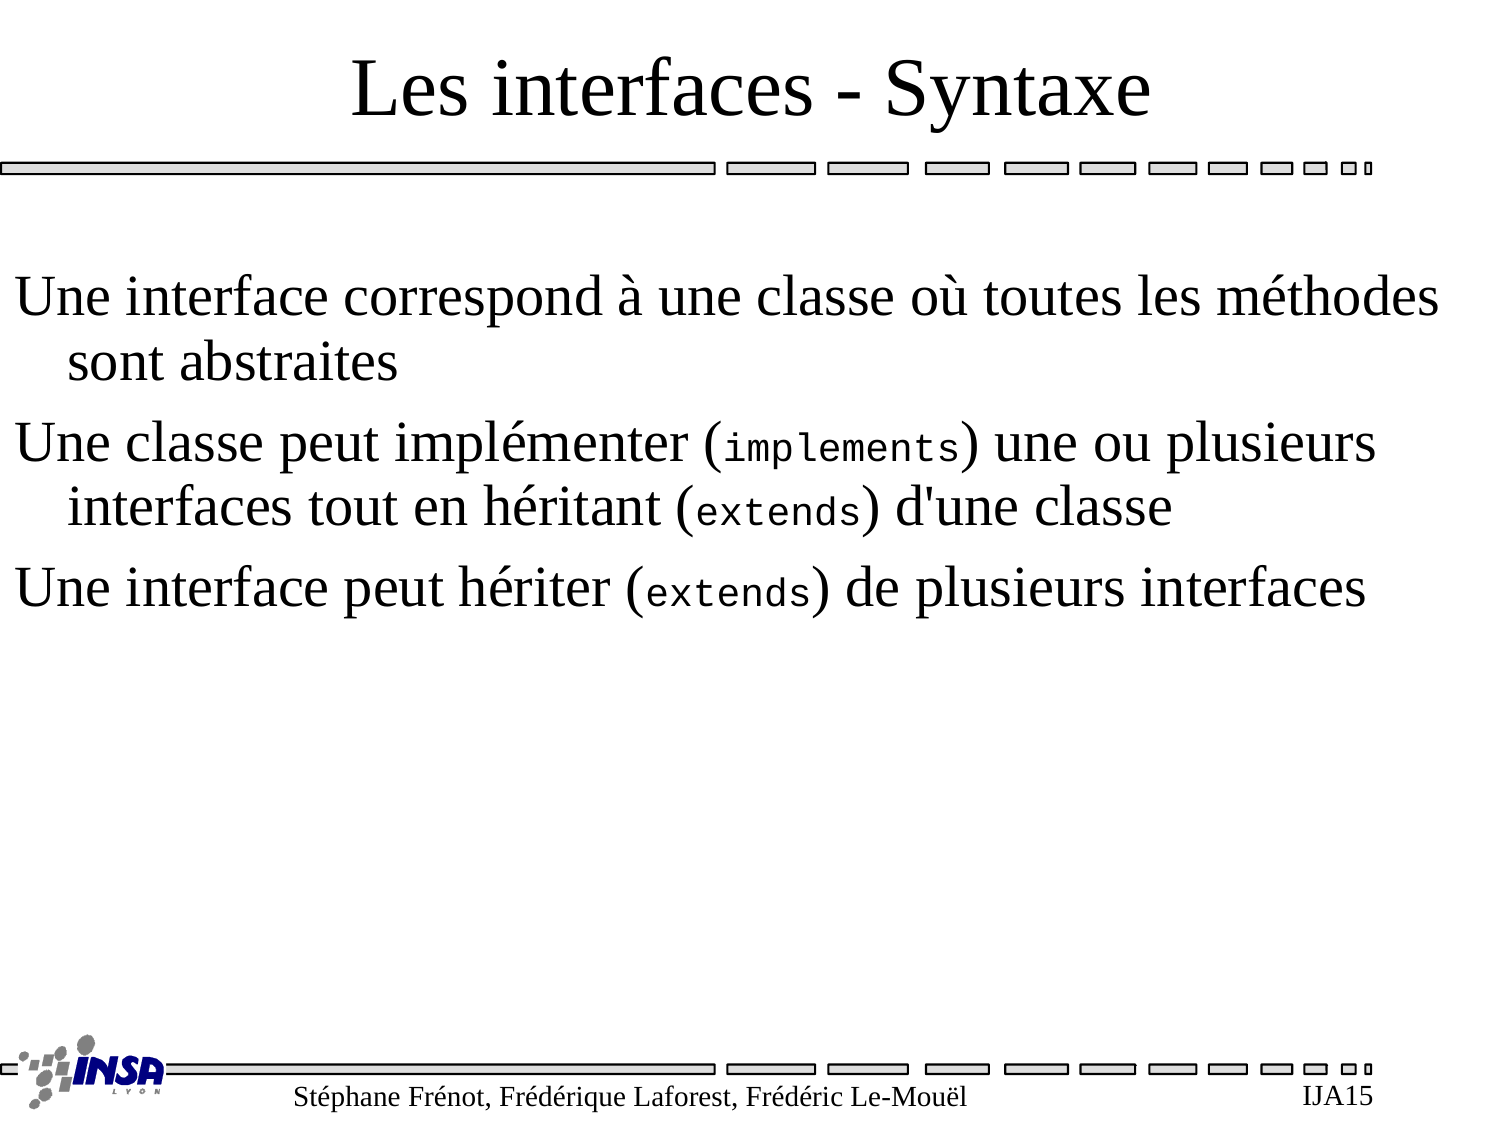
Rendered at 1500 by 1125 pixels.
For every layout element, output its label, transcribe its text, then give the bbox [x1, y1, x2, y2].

title Les interfaces - Syntaxe [76, 42, 1427, 151]
list Une interface correspond à une classe où toutes les méthodes sont abstraites Une classe peut implémenter (implements) une ou plusieurs interfaces tout en héritant (extends) d'une classe Une interface peut hériter (extends) de plusieurs interfaces [0, 174, 1500, 1000]
